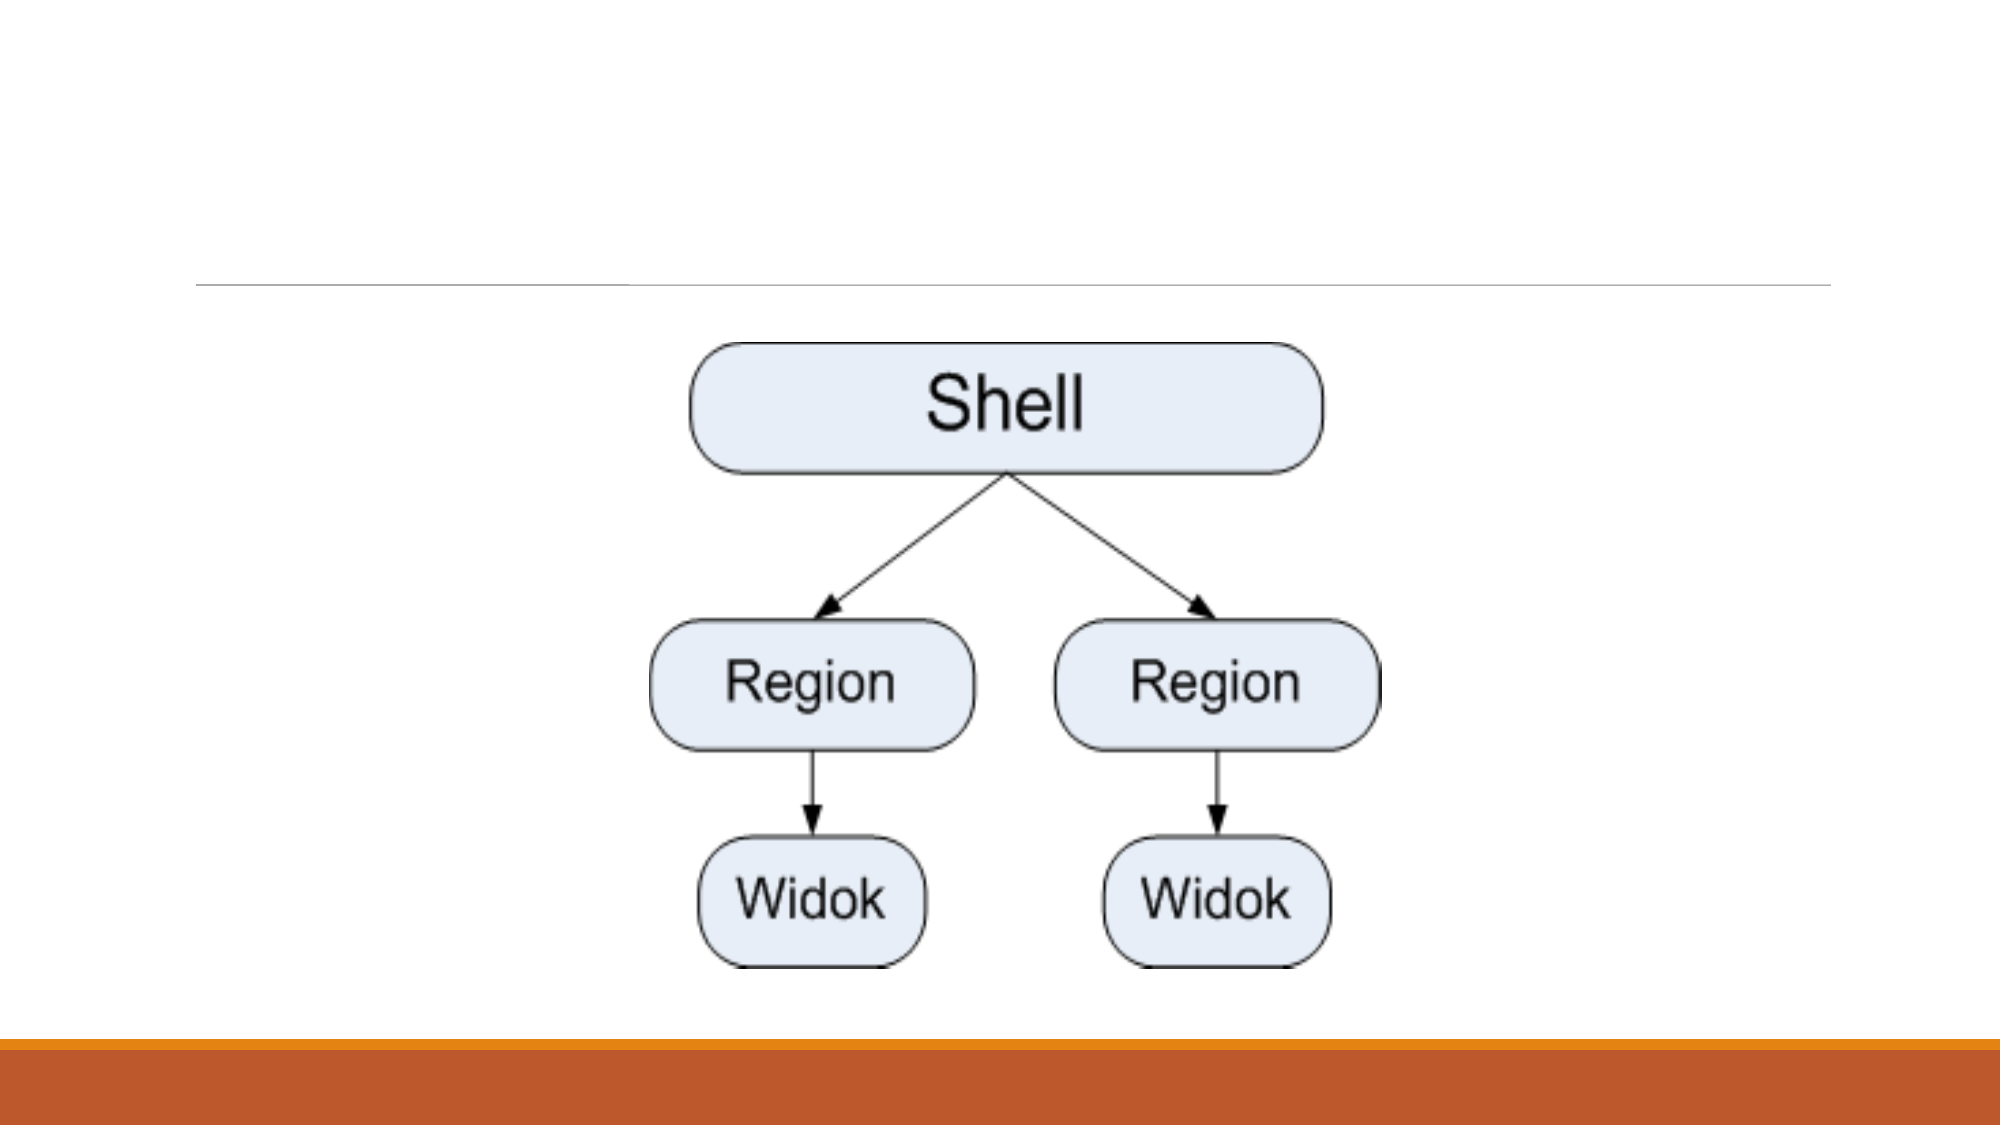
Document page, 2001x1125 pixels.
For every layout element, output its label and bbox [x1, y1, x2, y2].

picture [649, 342, 1382, 969]
